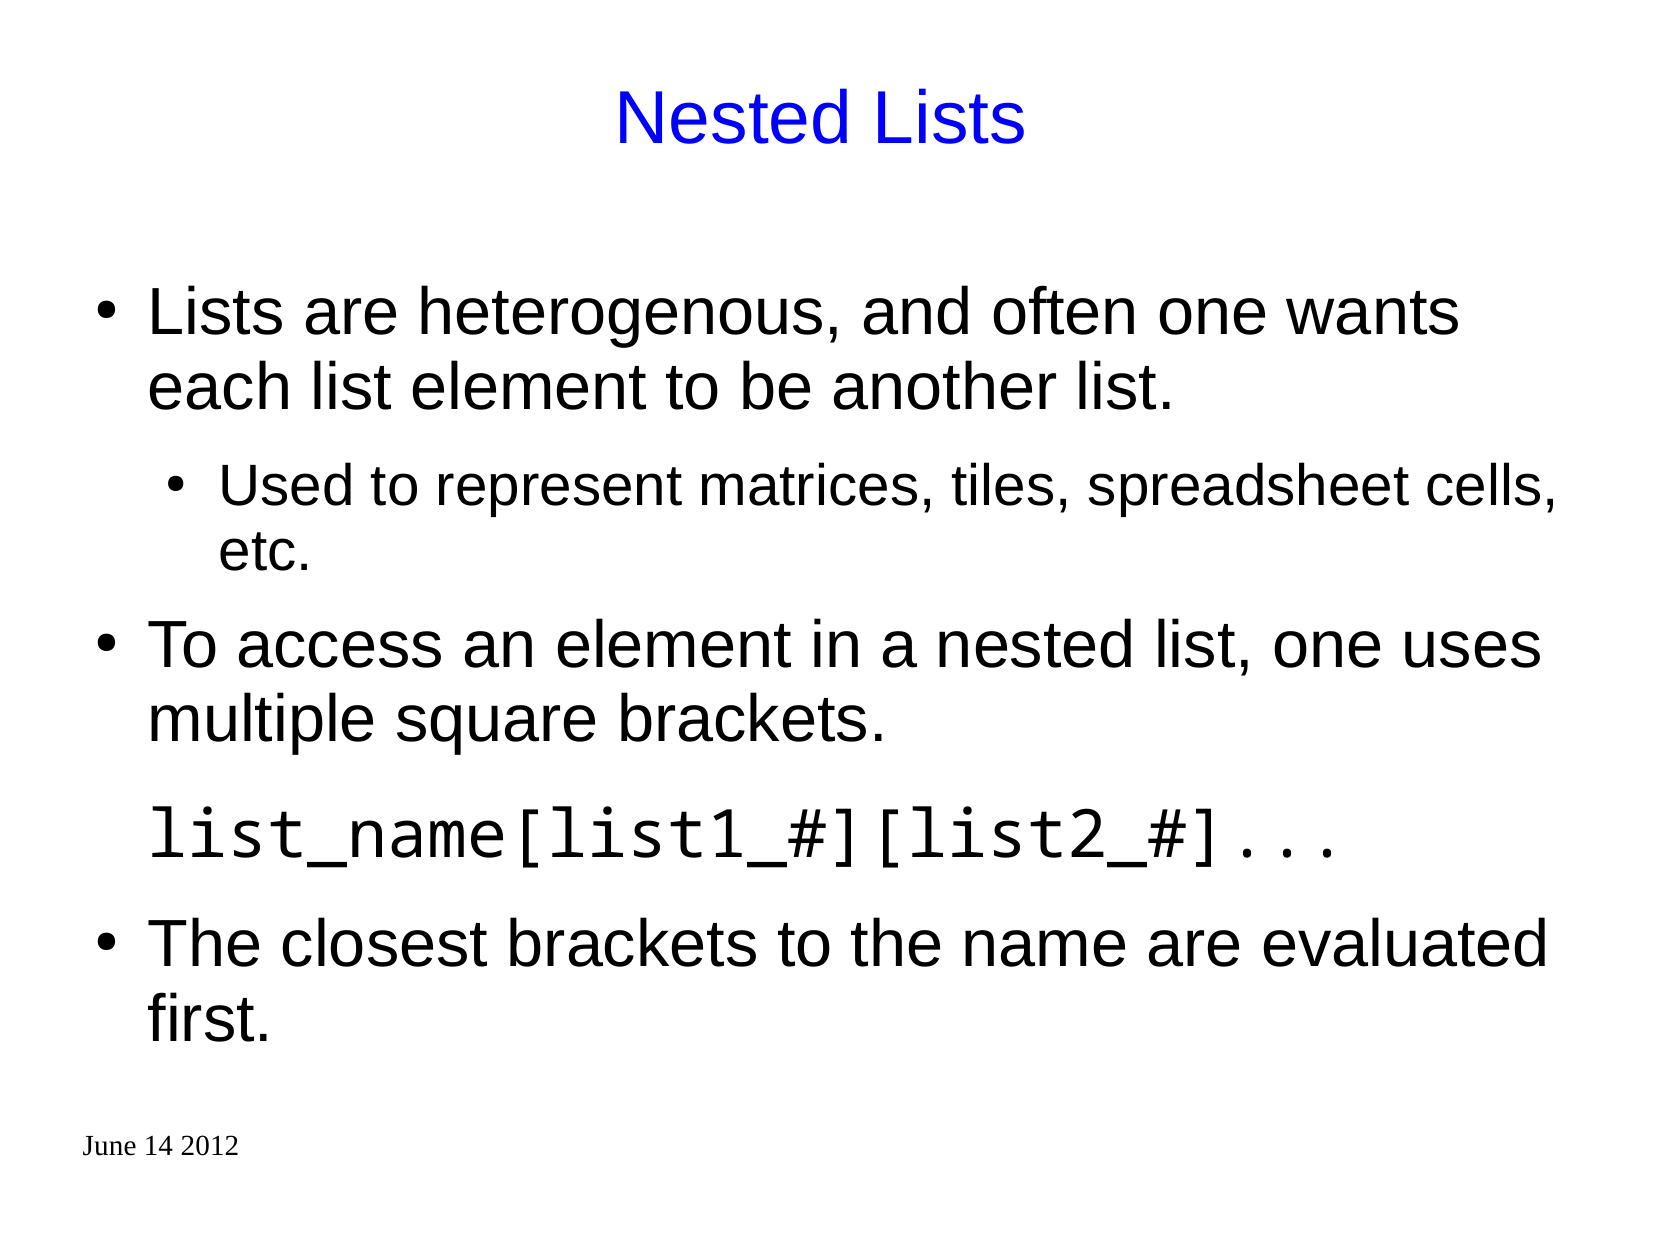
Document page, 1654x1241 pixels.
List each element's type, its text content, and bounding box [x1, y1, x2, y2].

list Lists are heterogenous, and often one wants each list element to be another list. Used to represent matrices, tiles, spreadsheet cells, etc. To access an element in a nested list, one uses multiple square brackets. list_name[list1_#][list2_#]... The closest brackets to the name are evaluated first. [76, 274, 1565, 1093]
title Nested Lists [76, 58, 1565, 178]
